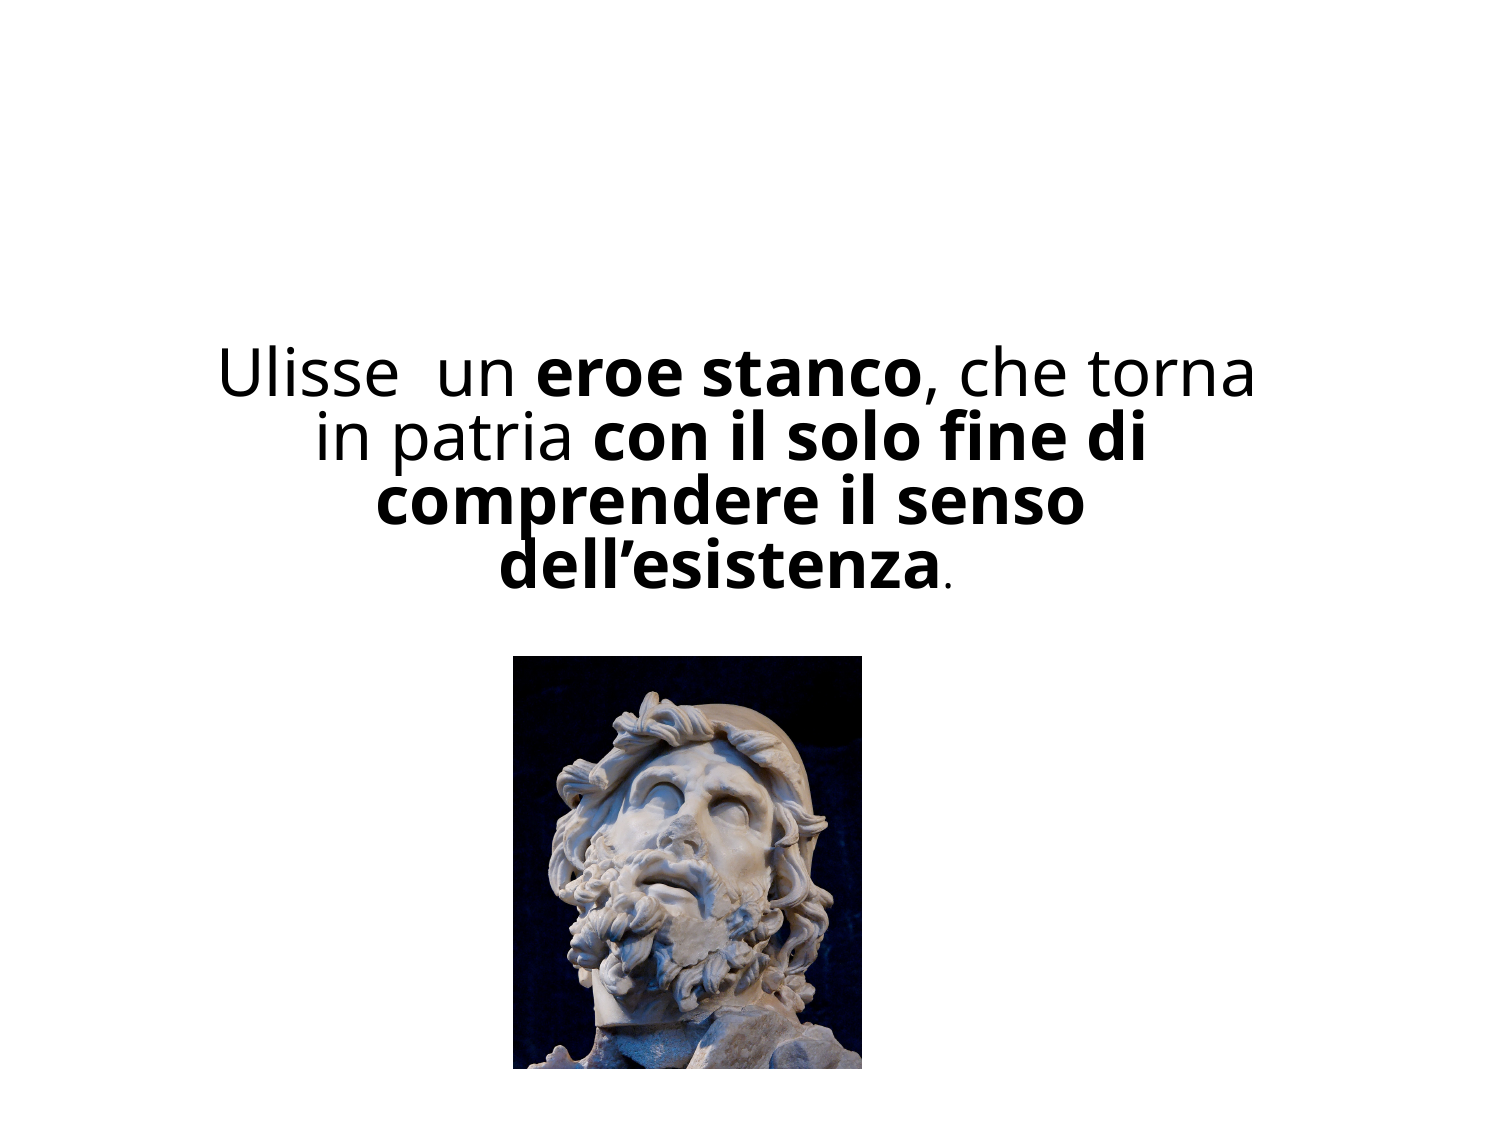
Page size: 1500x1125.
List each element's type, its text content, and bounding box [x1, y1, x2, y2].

subtitle Ulisse un eroe stanco, che torna in patria con il solo fine di comprendere il senso dell’esistenza. [183, 338, 1281, 658]
picture [513, 657, 862, 1069]
